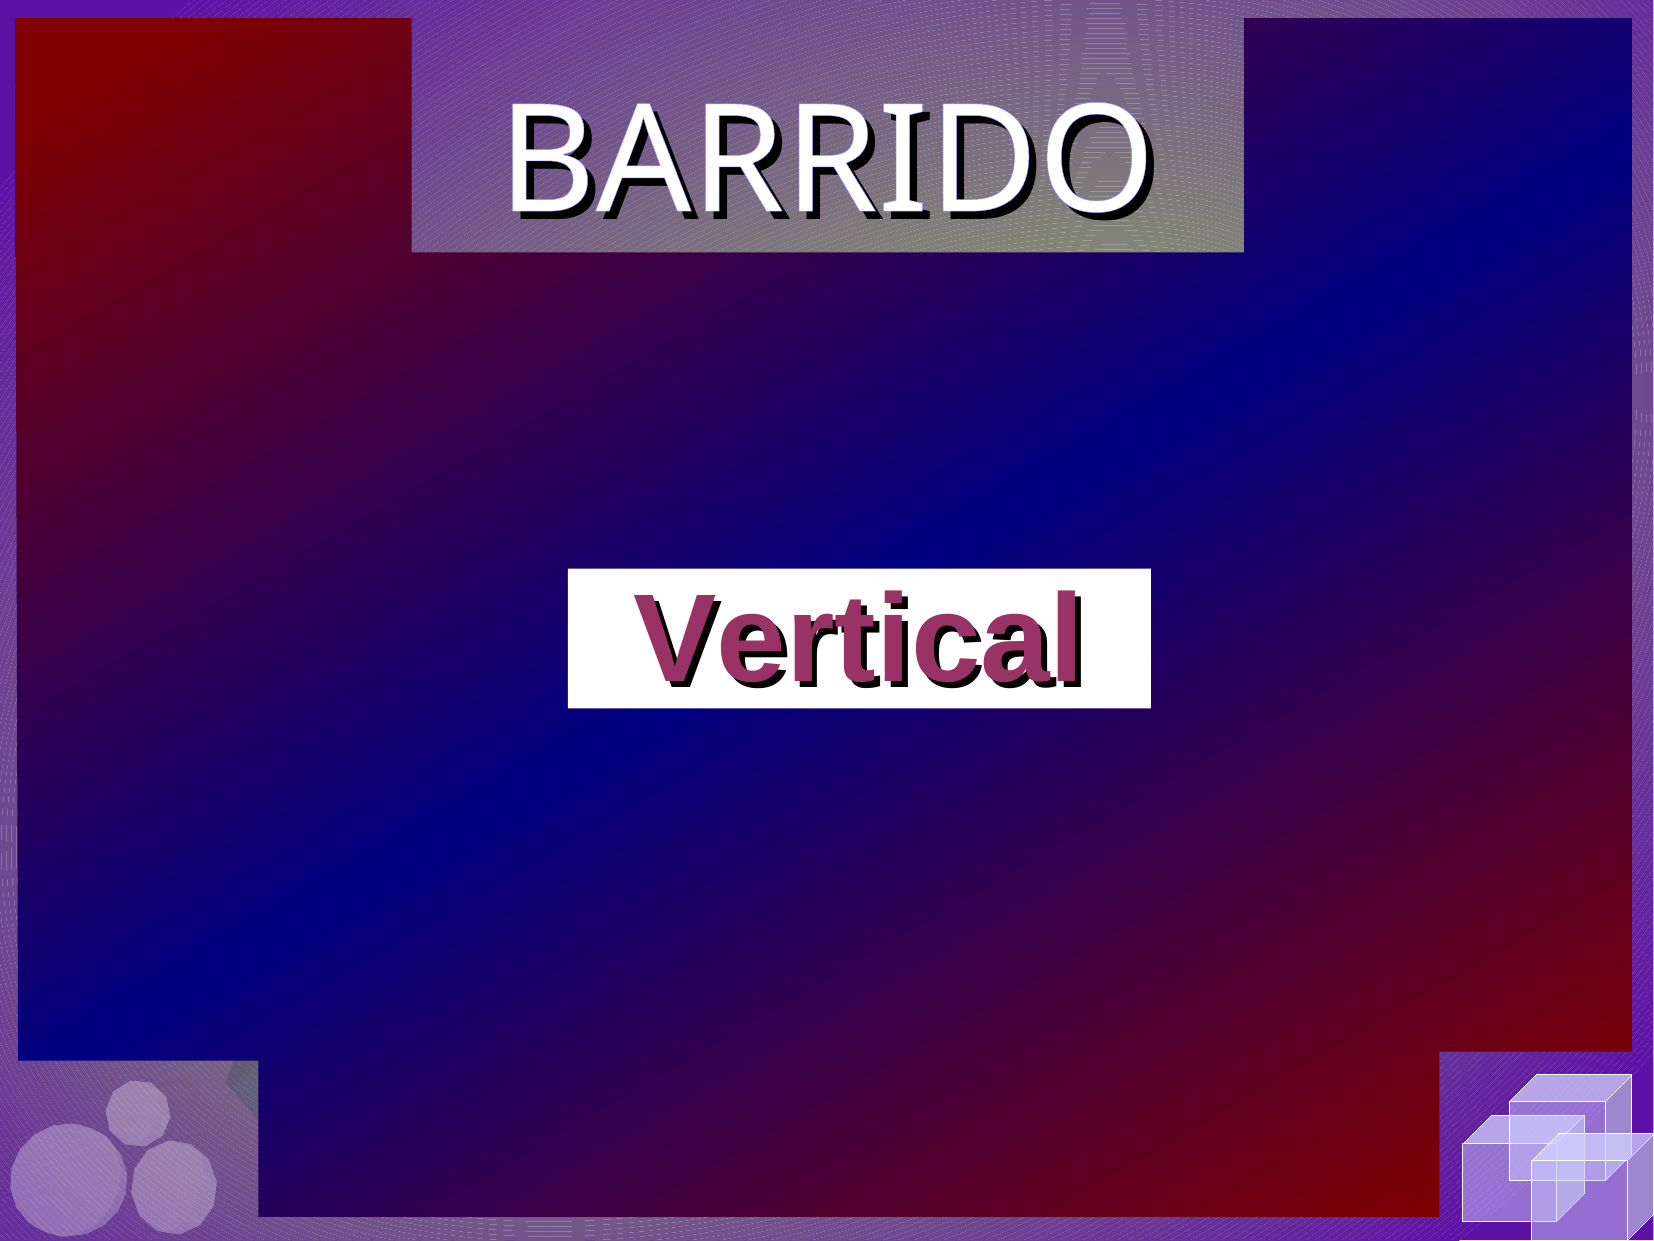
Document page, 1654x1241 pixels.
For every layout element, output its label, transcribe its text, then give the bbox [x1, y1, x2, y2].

text_box [15, 18, 1632, 1217]
title Vertical [567, 568, 1151, 709]
title BARRIDO [82, 47, 1571, 259]
